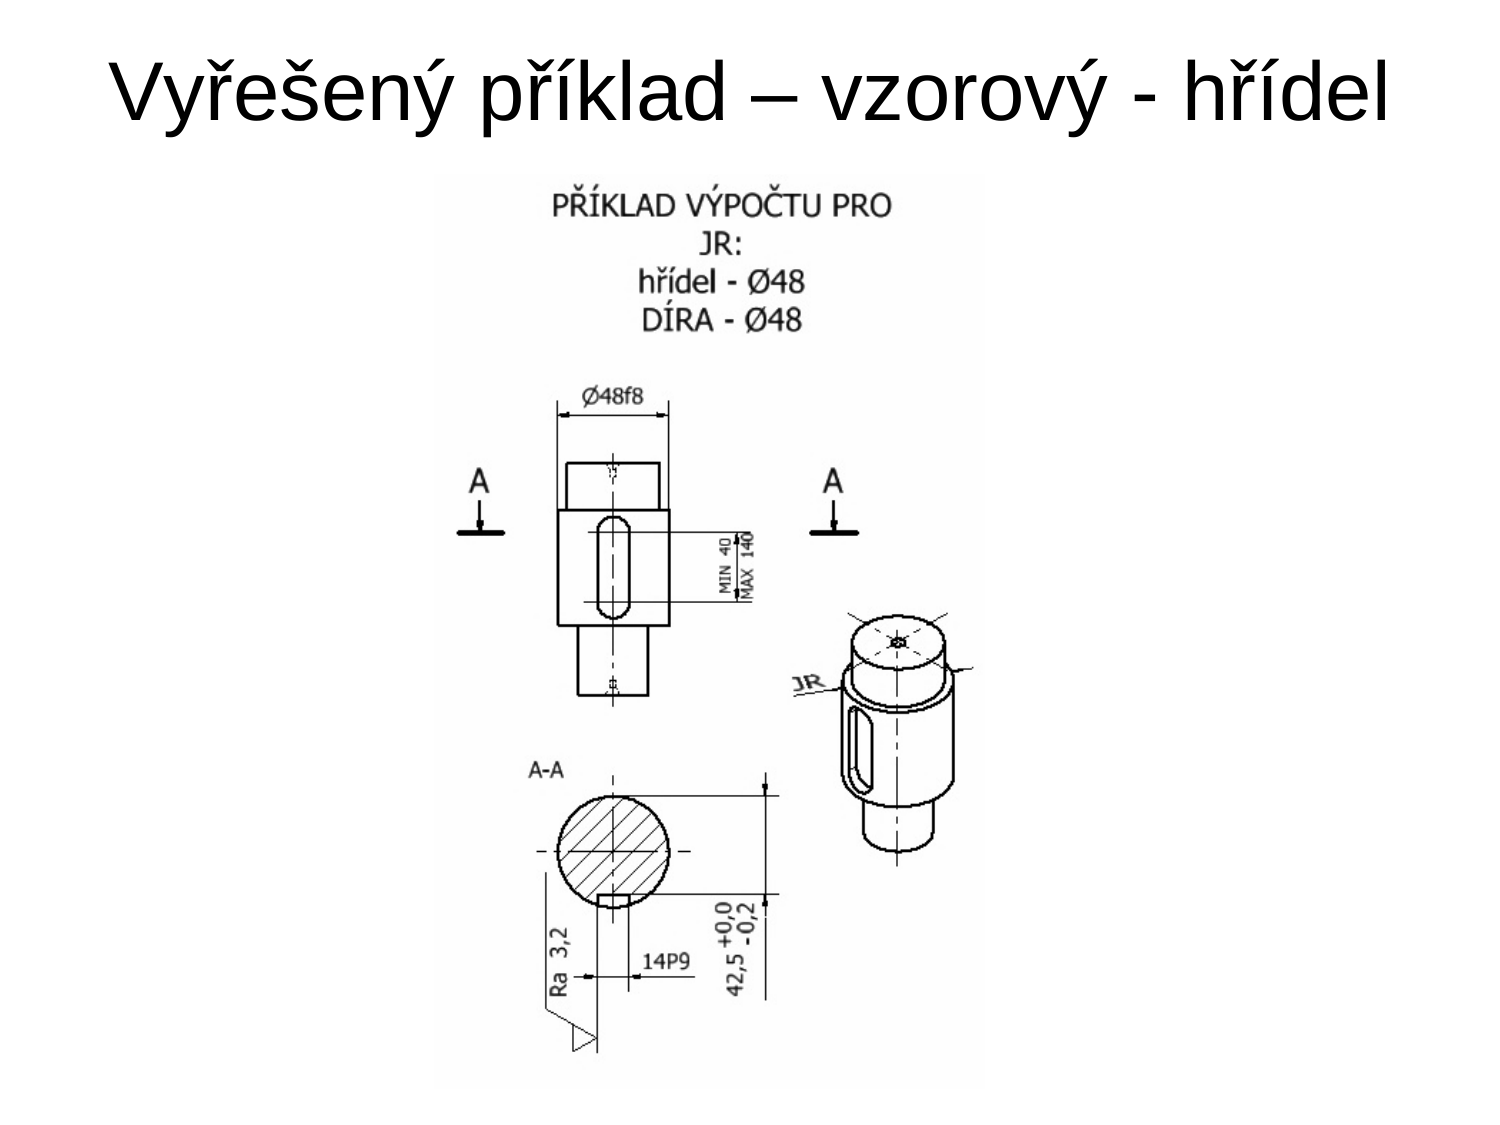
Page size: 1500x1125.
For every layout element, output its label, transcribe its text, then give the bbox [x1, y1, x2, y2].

title Vyřešený příklad – vzorový - hřídel [75, 12, 1426, 163]
picture [434, 174, 985, 1090]
